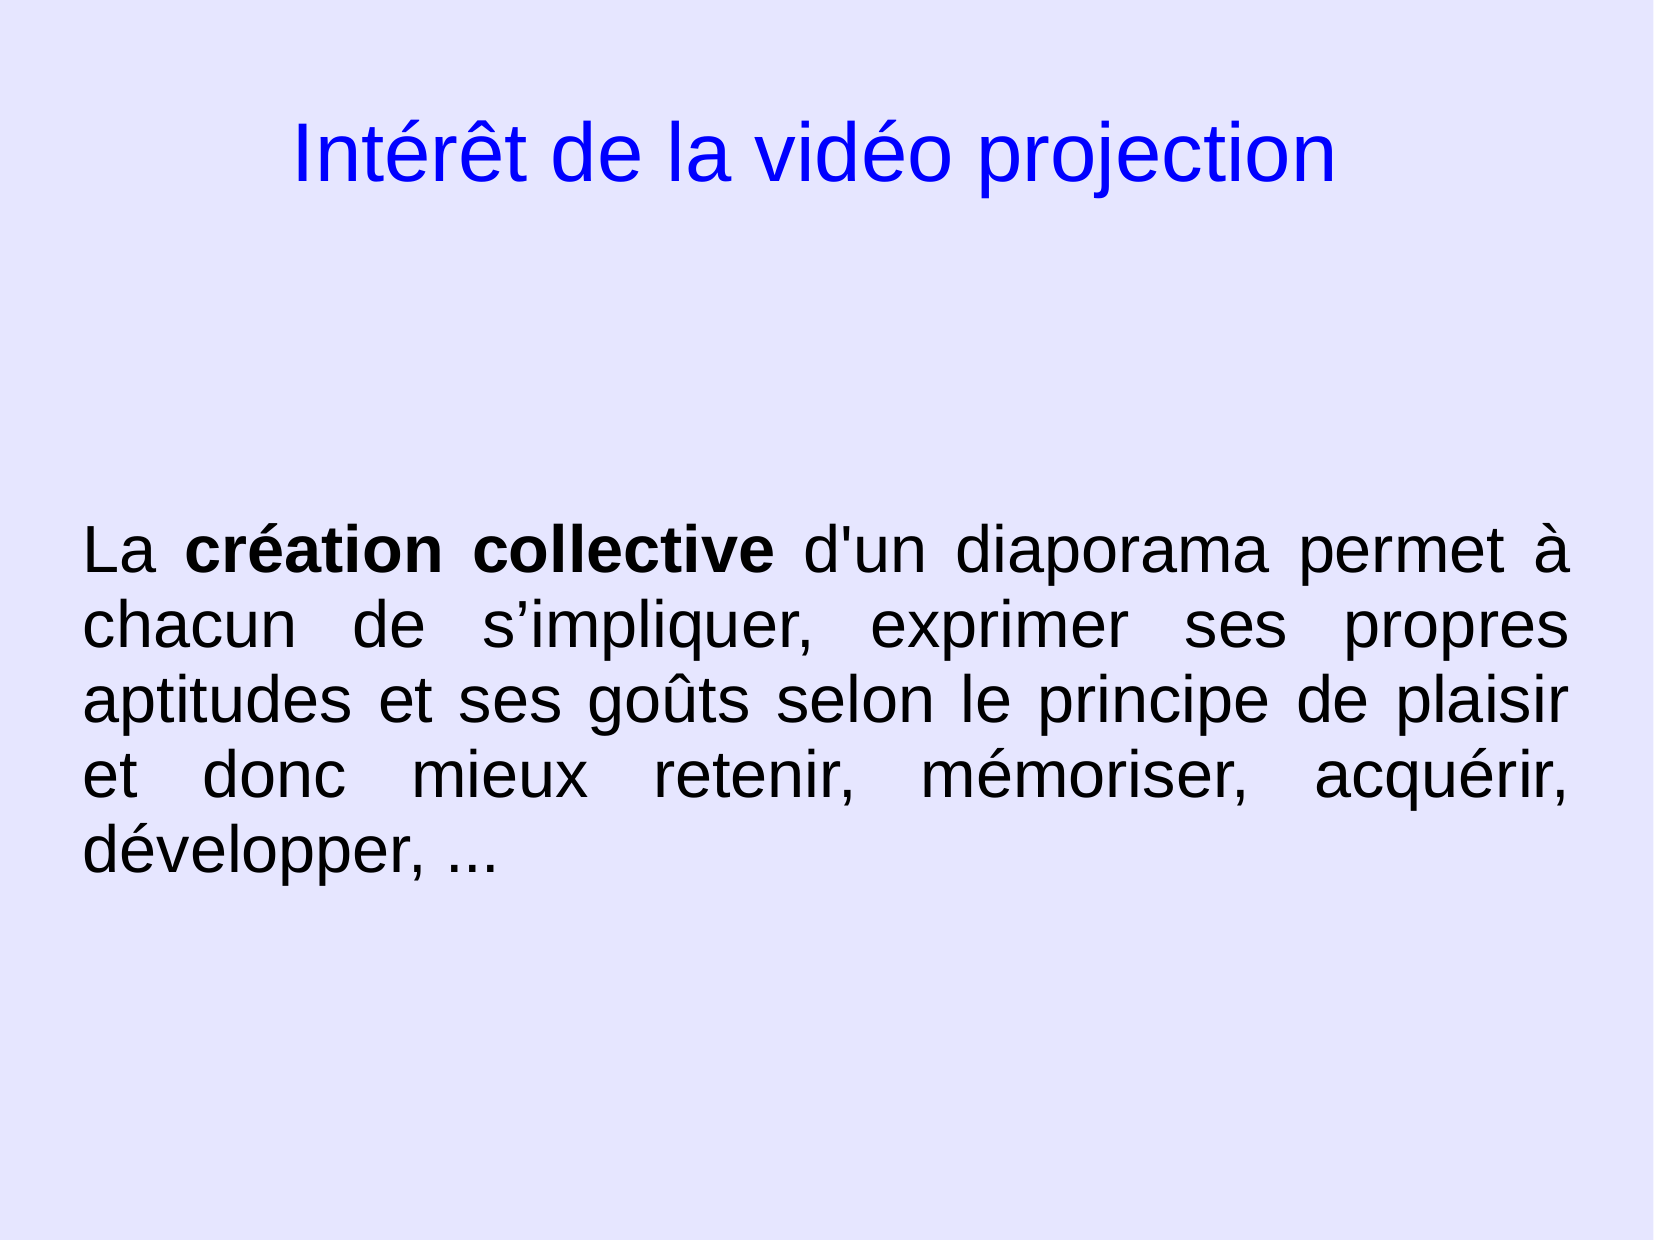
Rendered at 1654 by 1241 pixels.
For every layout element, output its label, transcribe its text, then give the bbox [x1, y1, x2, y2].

subtitle La création collective d'un diaporama permet à chacun de s’impliquer, exprimer ses propres aptitudes et ses goûts selon le principe de plaisir et donc mieux retenir, mémoriser, acquérir, développer, ... [82, 297, 1571, 1102]
title Intérêt de la vidéo projection [82, 56, 1571, 250]
